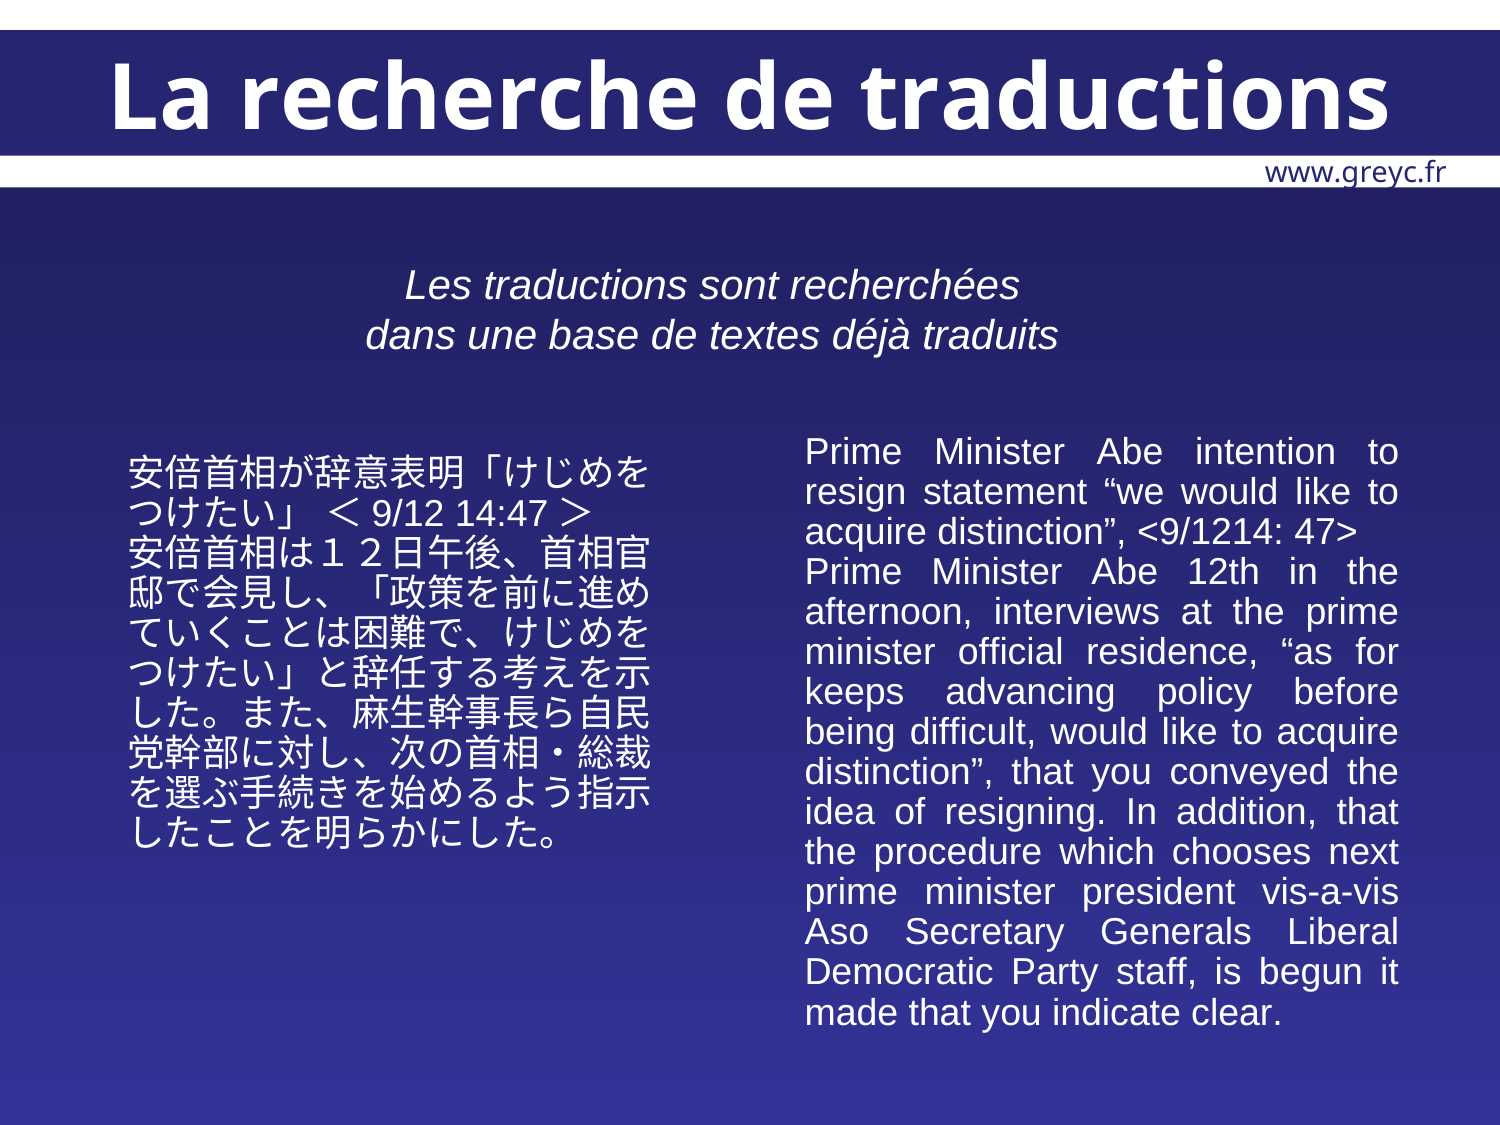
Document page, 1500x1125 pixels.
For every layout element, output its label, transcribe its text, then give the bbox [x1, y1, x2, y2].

text_box Prime Minister Abe intention to resign statement “we would like to acquire distinction”, <9/1214: 47> Prime Minister Abe 12th in the afternoon, interviews at the prime minister official residence, “as for keeps advancing policy before being difficult, would like to acquire distinction”, that you conveyed the idea of resigning. In addition, that the procedure which chooses next prime minister president vis-a-vis Aso Secretary Generals Liberal Democratic Party staff, is begun it made that you indicate clear. [789, 425, 1415, 1038]
text_box 安倍首相が辞意表明「けじめをつけたい」 ＜9/12 14:47＞ 安倍首相は１２日午後、首相官邸で会見し、「政策を前に進めていくことは困難で、けじめをつけたい」と辞任する考えを示した。また、麻生幹事長ら自民党幹部に対し、次の首相・総裁を選ぶ手続きを始めるよう指示したことを明らかにした。 [112, 447, 688, 1021]
text_box Les traductions sont recherchées dans une base de textes déjà traduits [99, 249, 1326, 366]
text_box [0, 156, 1249, 188]
text_box [0, 0, 1500, 30]
text_box La recherche de traductions [0, 30, 1500, 156]
text_box www.greyc.fr [1249, 145, 1500, 196]
